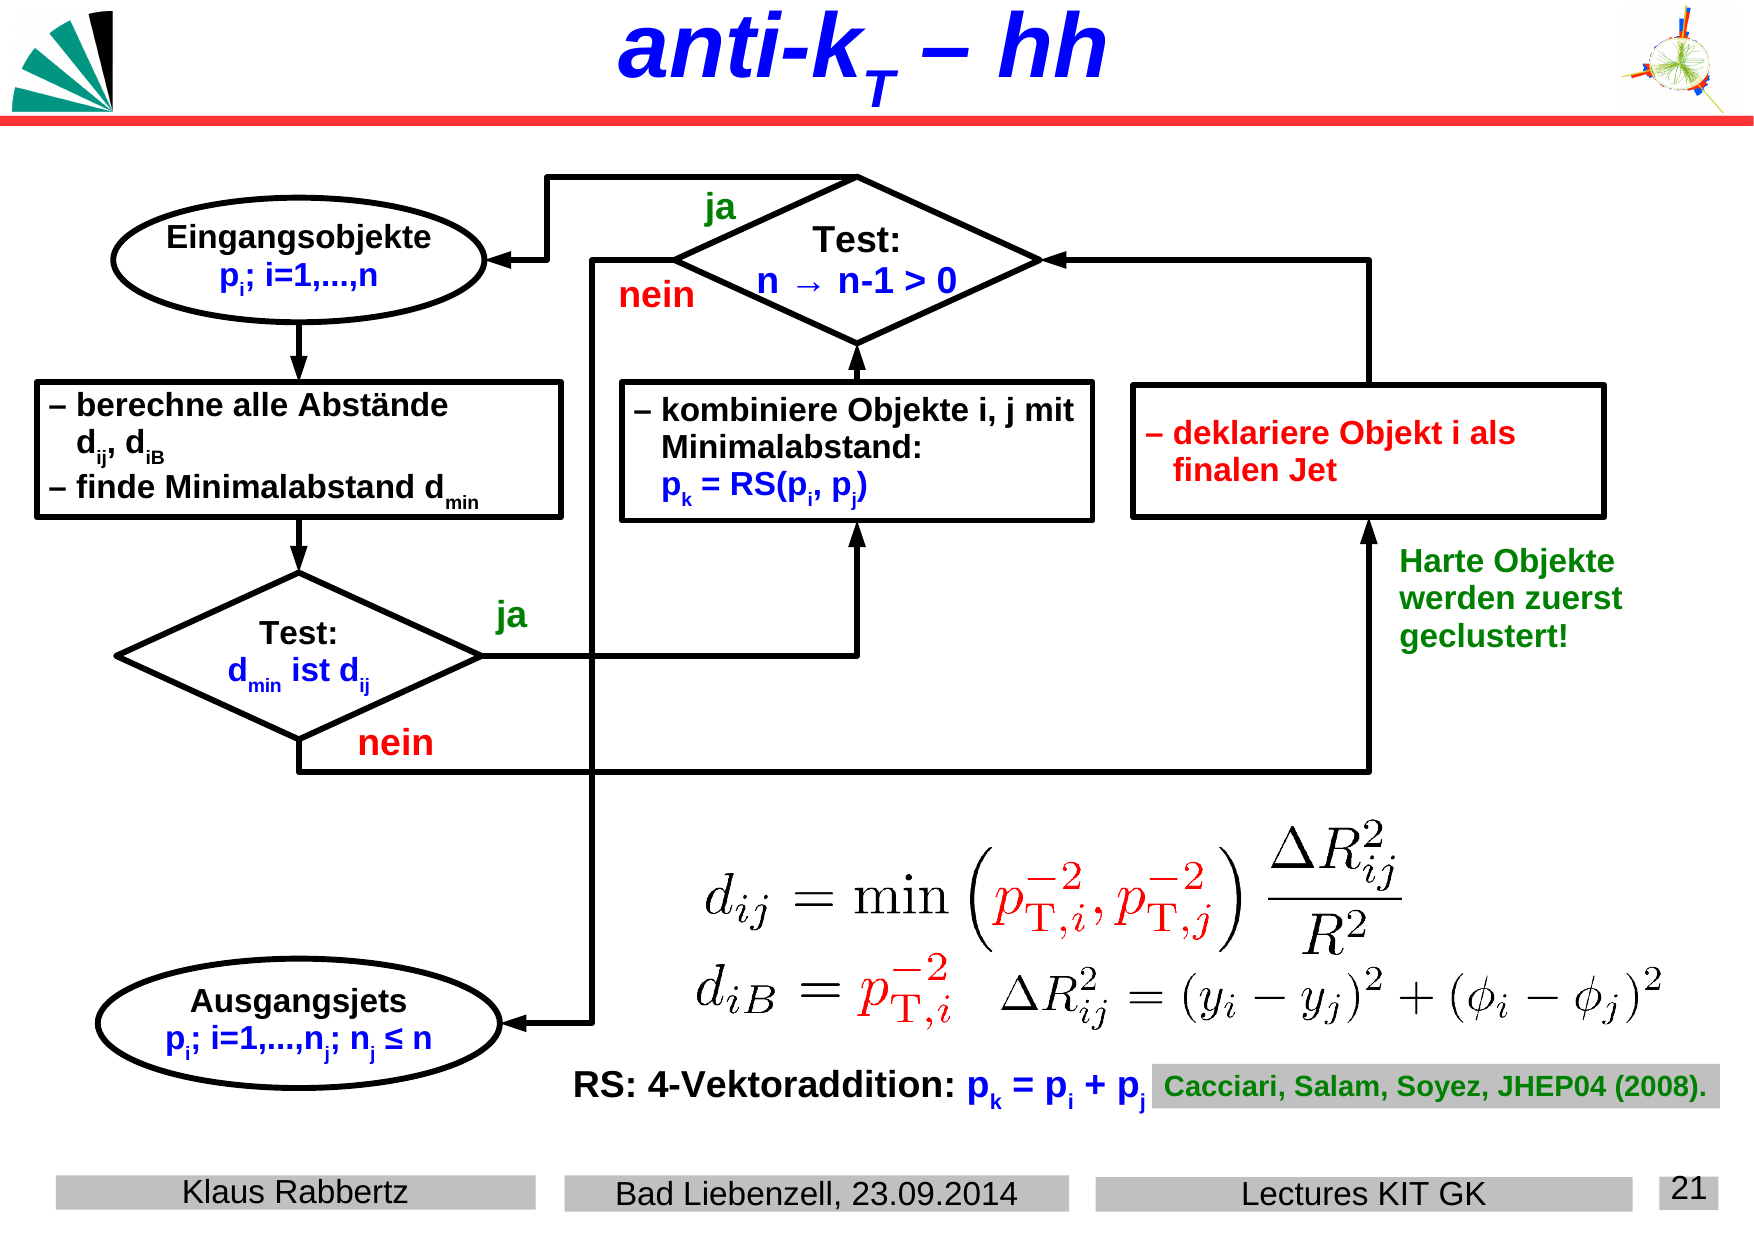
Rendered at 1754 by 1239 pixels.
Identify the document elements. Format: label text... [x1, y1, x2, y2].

text_box ja [484, 588, 540, 642]
title anti-kT – hh [153, 0, 1600, 119]
picture [1622, 5, 1738, 113]
text_box ja [692, 179, 748, 301]
text_box – berechne alle Abstände dij, diB – finde Minimalabstand dmin [36, 382, 561, 518]
text_box Eingangsobjekte pi; i=1,...,n [113, 197, 485, 323]
text_box Test: dmin ist dij [116, 572, 482, 739]
text_box nein [345, 715, 447, 766]
text_box nein [606, 267, 708, 322]
text_box – deklariere Objekt i als finalen Jet [1133, 384, 1605, 518]
text_box Test: n → n-1 > 0 [748, 177, 1039, 343]
picture [12, 11, 113, 113]
text_box Ausgangsjets pi; i=1,...,nj; nj ≤ n [97, 958, 500, 1089]
picture [690, 816, 1406, 1036]
text_box RS: 4-Vektoraddition: pk = pi + pj [561, 1057, 1157, 1121]
text_box Harte Objekte werden zuerst geclustert! [1387, 537, 1636, 662]
text_box – kombiniere Objekte i, j mit Minimalabstand: pk = RS(pi, pj) [621, 382, 1093, 521]
picture [995, 962, 1667, 1032]
text_box Cacciari, Salam, Soyez, JHEP04 (2008). [1157, 1063, 1720, 1109]
